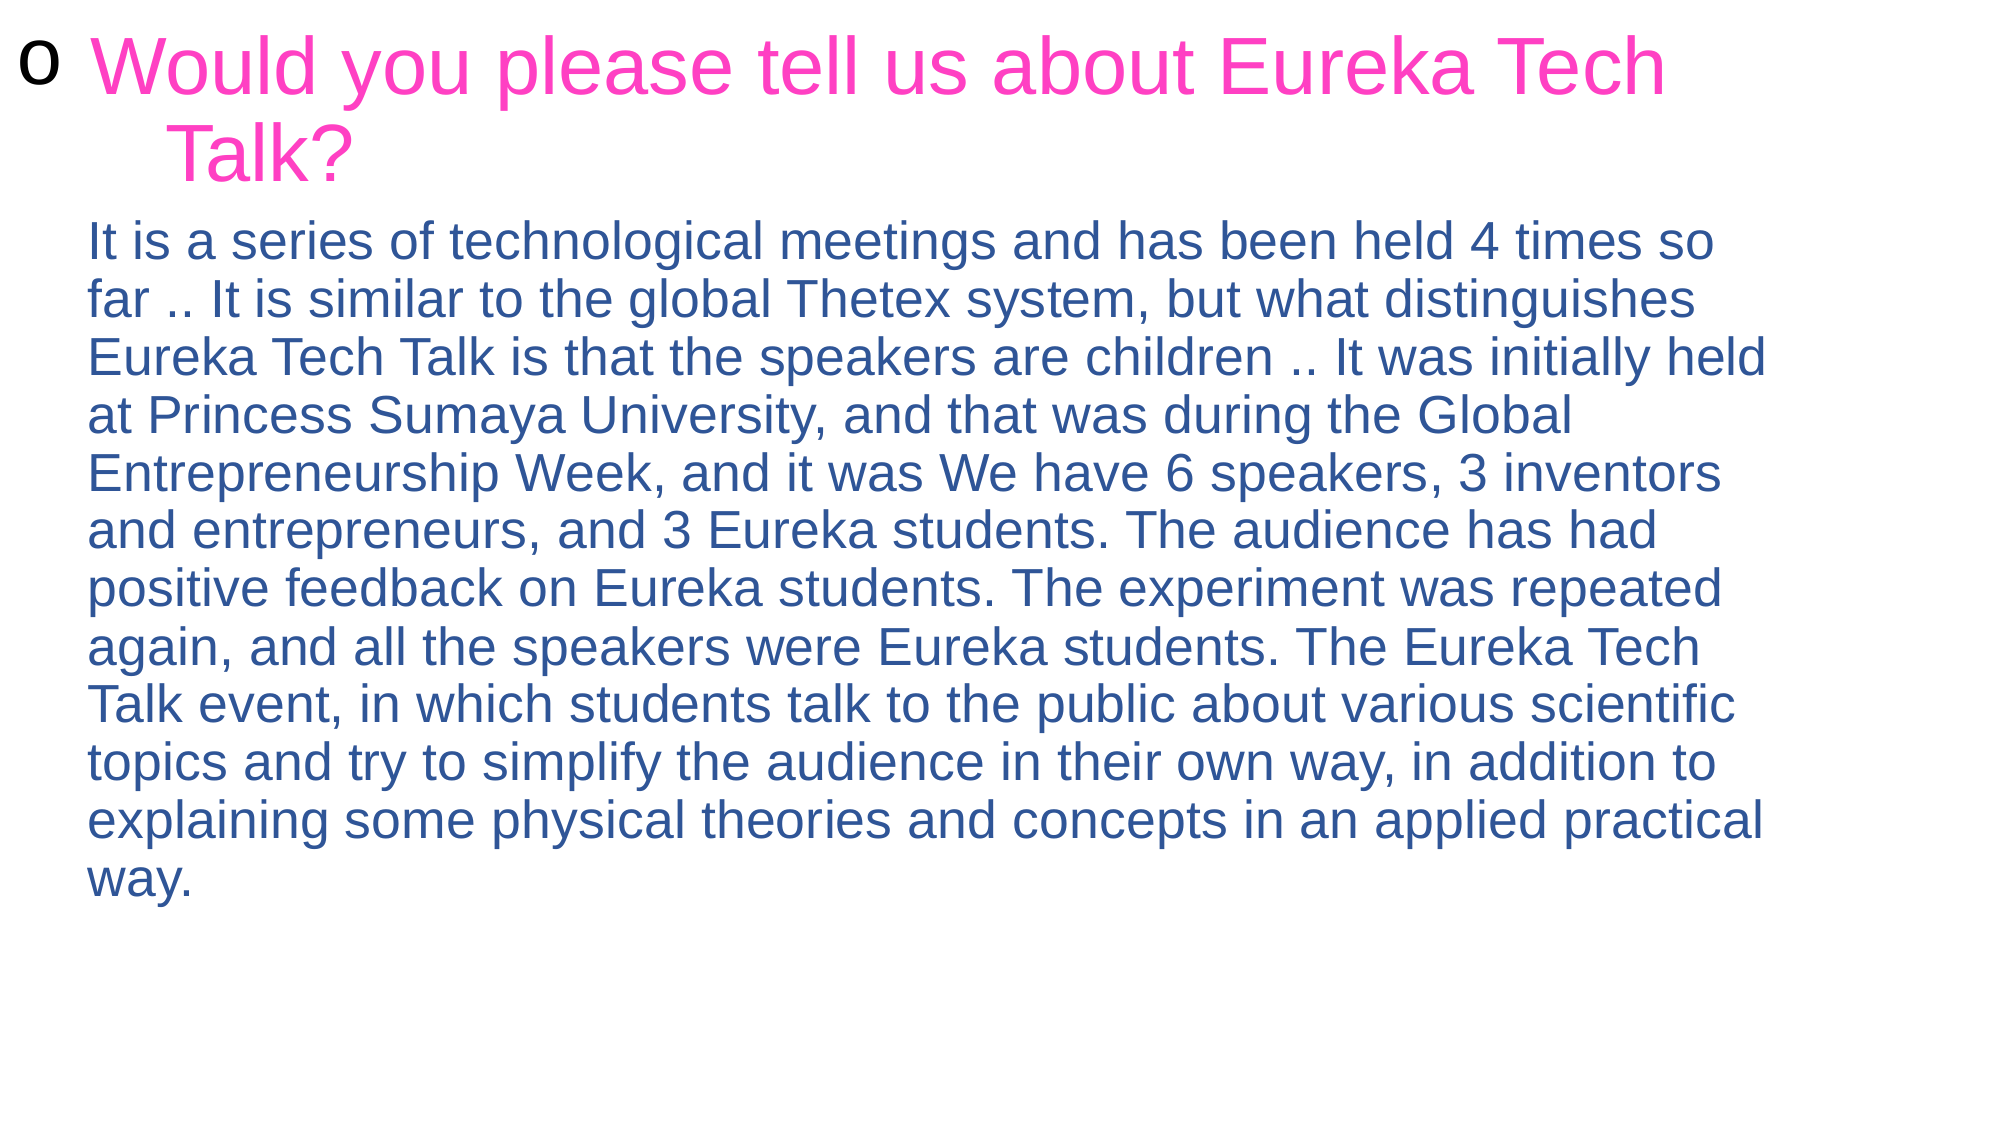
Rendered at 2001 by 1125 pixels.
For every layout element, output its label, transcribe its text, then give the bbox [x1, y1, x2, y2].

list It is a series of technological meetings and has been held 4 times so far .. It is similar to the global Thetex system, but what distinguishes Eureka Tech Talk is that the speakers are children .. It was initially held at Princess Sumaya University, and that was during the Global Entrepreneurship Week, and it was We have 6 speakers, 3 inventors and entrepreneurs, and 3 Eureka students. The audience has had positive feedback on Eureka students. The experiment was repeated again, and all the speakers were Eureka students. The Eureka Tech Talk event, in which students talk to the public about various scientific topics and try to simplify the audience in their own way, in addition to explaining some physical theories and concepts in an applied practical way. [72, 205, 1798, 920]
title Would you please tell us about Eureka Tech Talk? [0, 3, 1726, 221]
